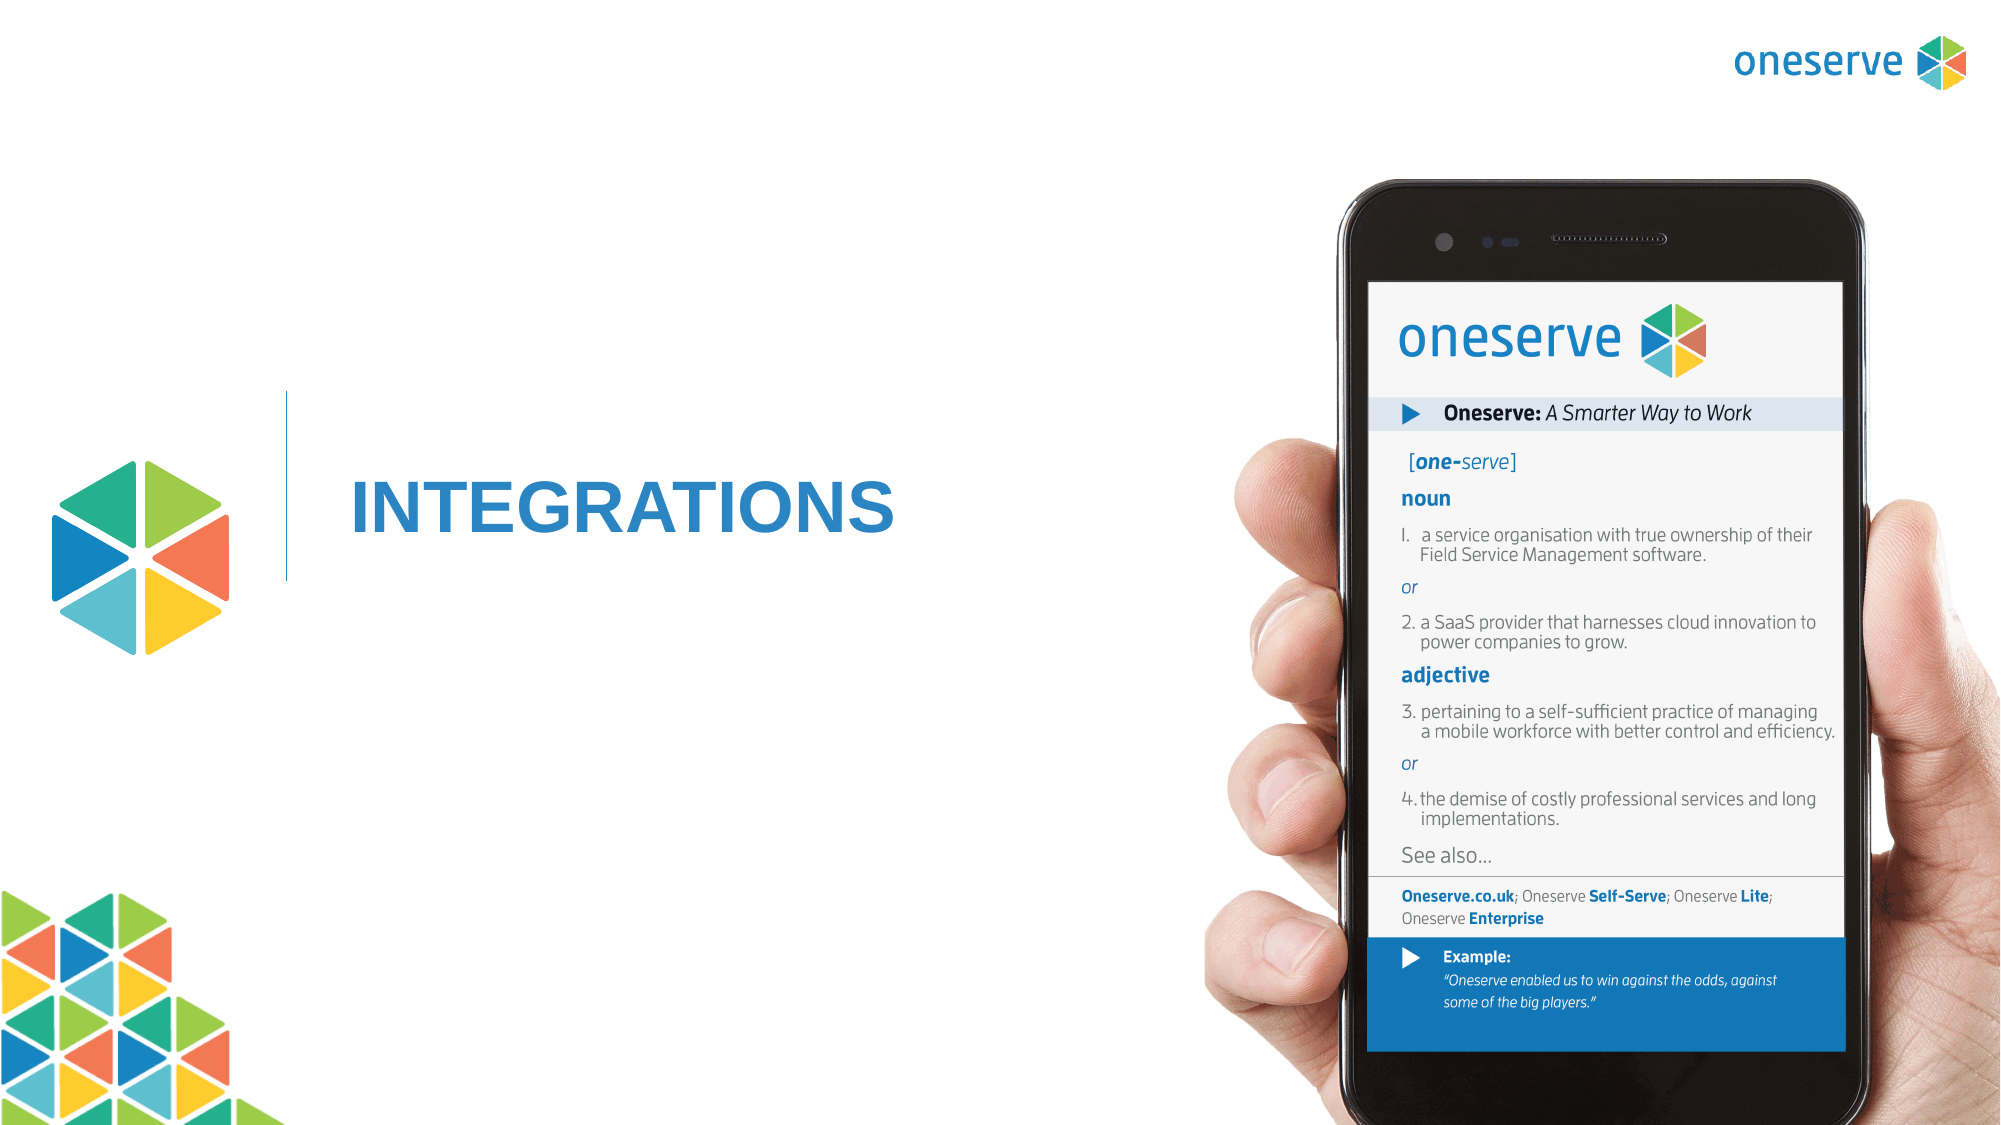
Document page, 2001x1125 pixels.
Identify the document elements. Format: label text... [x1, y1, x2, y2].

picture [52, 461, 229, 656]
text_box INTEGRATIONS [335, 452, 917, 556]
picture [1204, 109, 2000, 1125]
